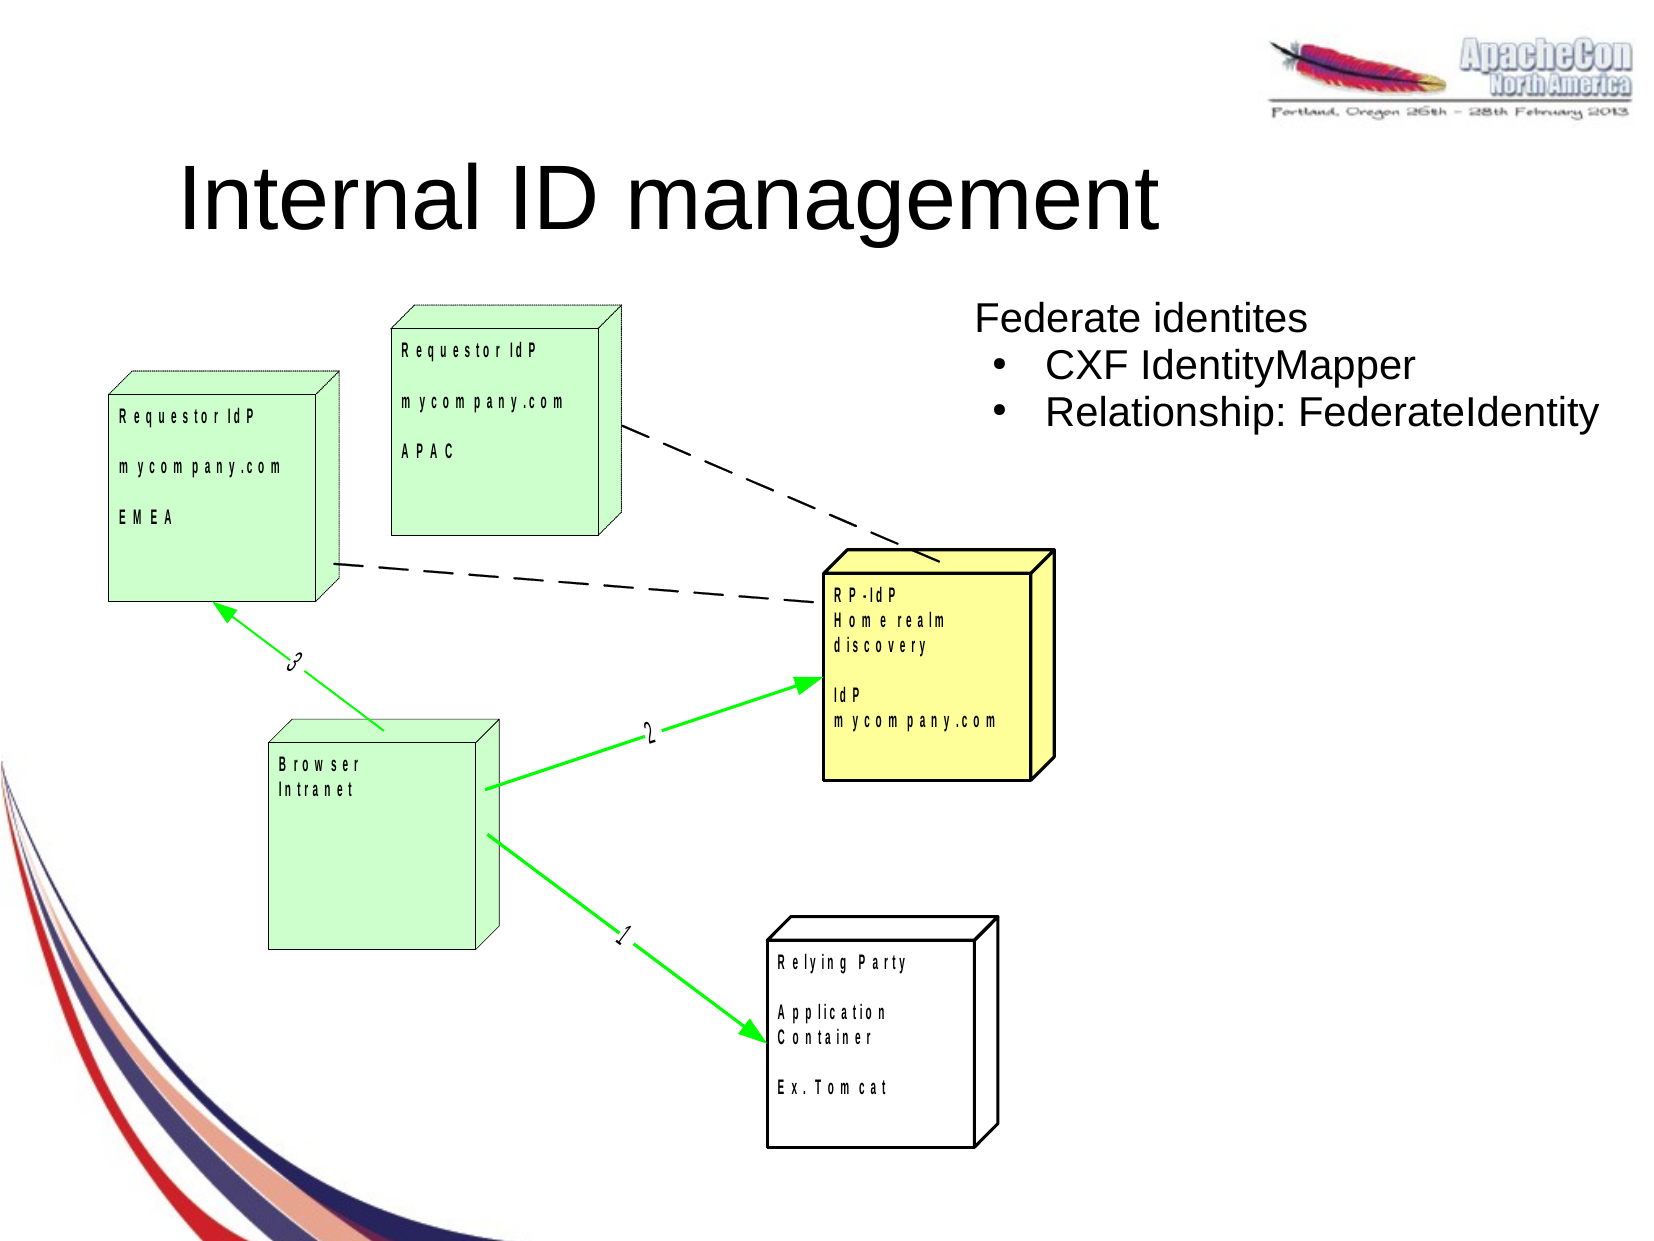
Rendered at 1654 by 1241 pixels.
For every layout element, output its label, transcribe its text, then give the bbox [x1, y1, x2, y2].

title Internal ID management [177, 141, 1536, 254]
picture [0, 0, 1654, 1241]
list Federate identites CXF IdentityMapper Relationship: FederateIdentity [974, 295, 1638, 1016]
